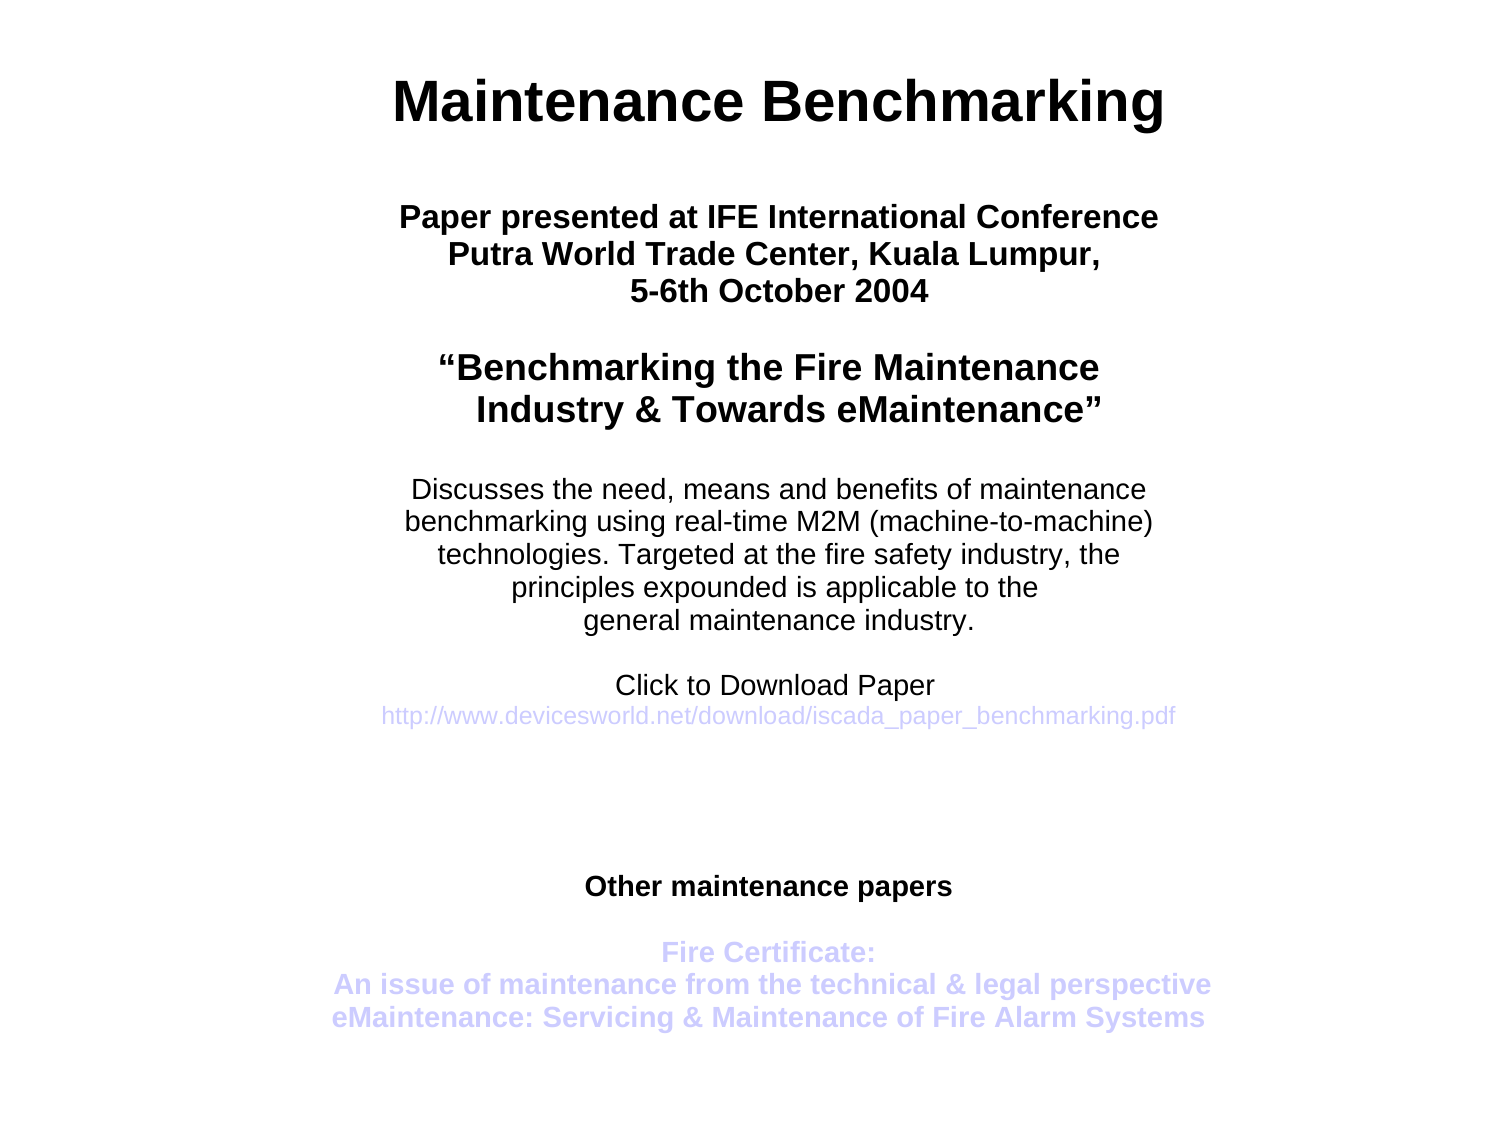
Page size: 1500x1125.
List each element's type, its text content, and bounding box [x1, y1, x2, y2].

text_box Maintenance Benchmarking Paper presented at IFE International Conference Putra World Trade Center, Kuala Lumpur, 5-6th October 2004 “Benchmarking the Fire Maintenance Industry & Towards eMaintenance” Discusses the need, means and benefits of maintenance benchmarking using real-time M2M (machine-to-machine) technologies. Targeted at the fire safety industry, the principles expounded is applicable to the general maintenance industry. Click to Download Paper http://www.devicesworld.net/download/iscada_paper_benchmarking.pdf [361, 60, 1198, 782]
text_box Other maintenance papers Fire Certificate: An issue of maintenance from the technical & legal perspective eMaintenance: Servicing & Maintenance of Fire Alarm Systems [229, 862, 1309, 1042]
